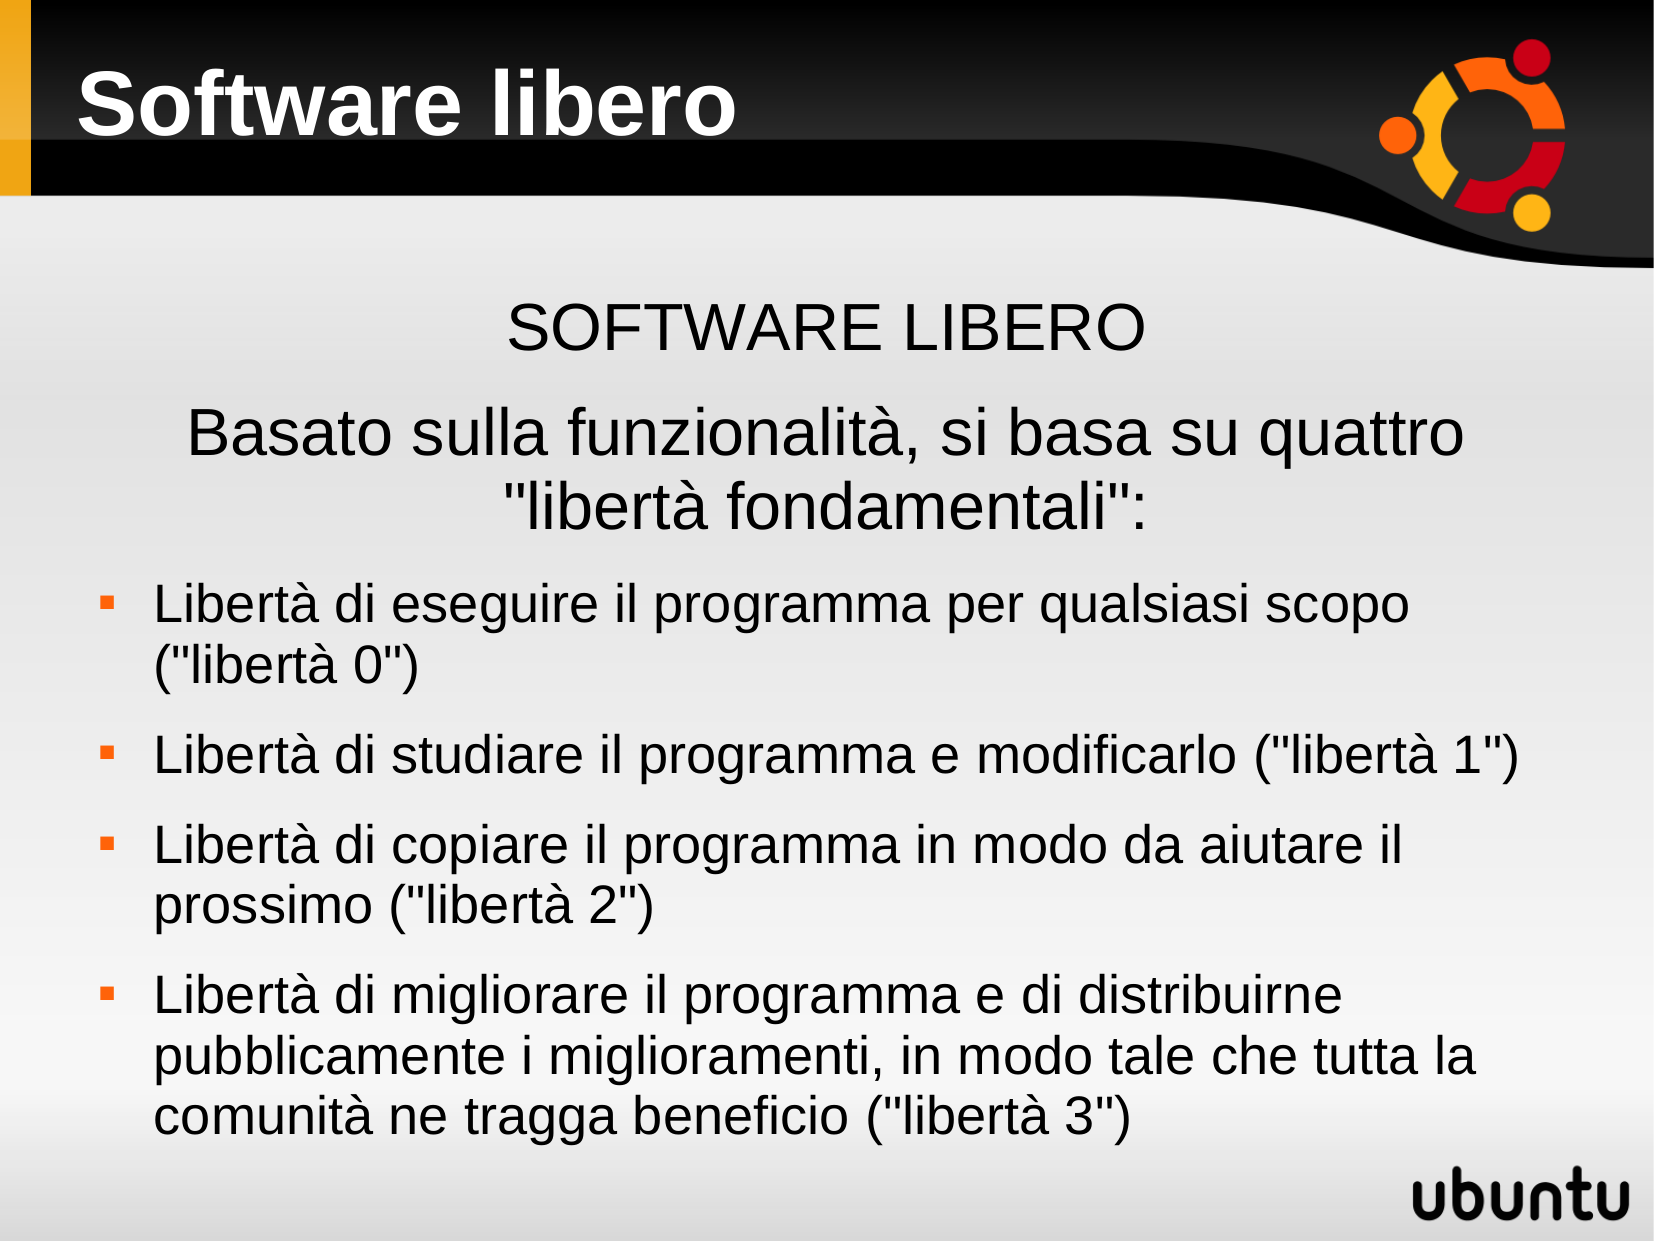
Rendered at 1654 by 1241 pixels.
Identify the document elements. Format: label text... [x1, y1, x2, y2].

title Software libero [76, 0, 1565, 208]
picture [0, 0, 1654, 1241]
list SOFTWARE LIBERO Basato sulla funzionalità, si basa su quattro "libertà fondamentali": Libertà di eseguire il programma per qualsiasi scopo ("libertà 0") Libertà di studiare il programma e modificarlo ("libertà 1") Libertà di copiare il programma in modo da aiutare il prossimo ("libertà 2") Libertà di migliorare il programma e di distribuirne pubblicamente i miglioramenti, in modo tale che tutta la comunità ne tragga beneficio ("libertà 3") [82, 290, 1571, 1147]
